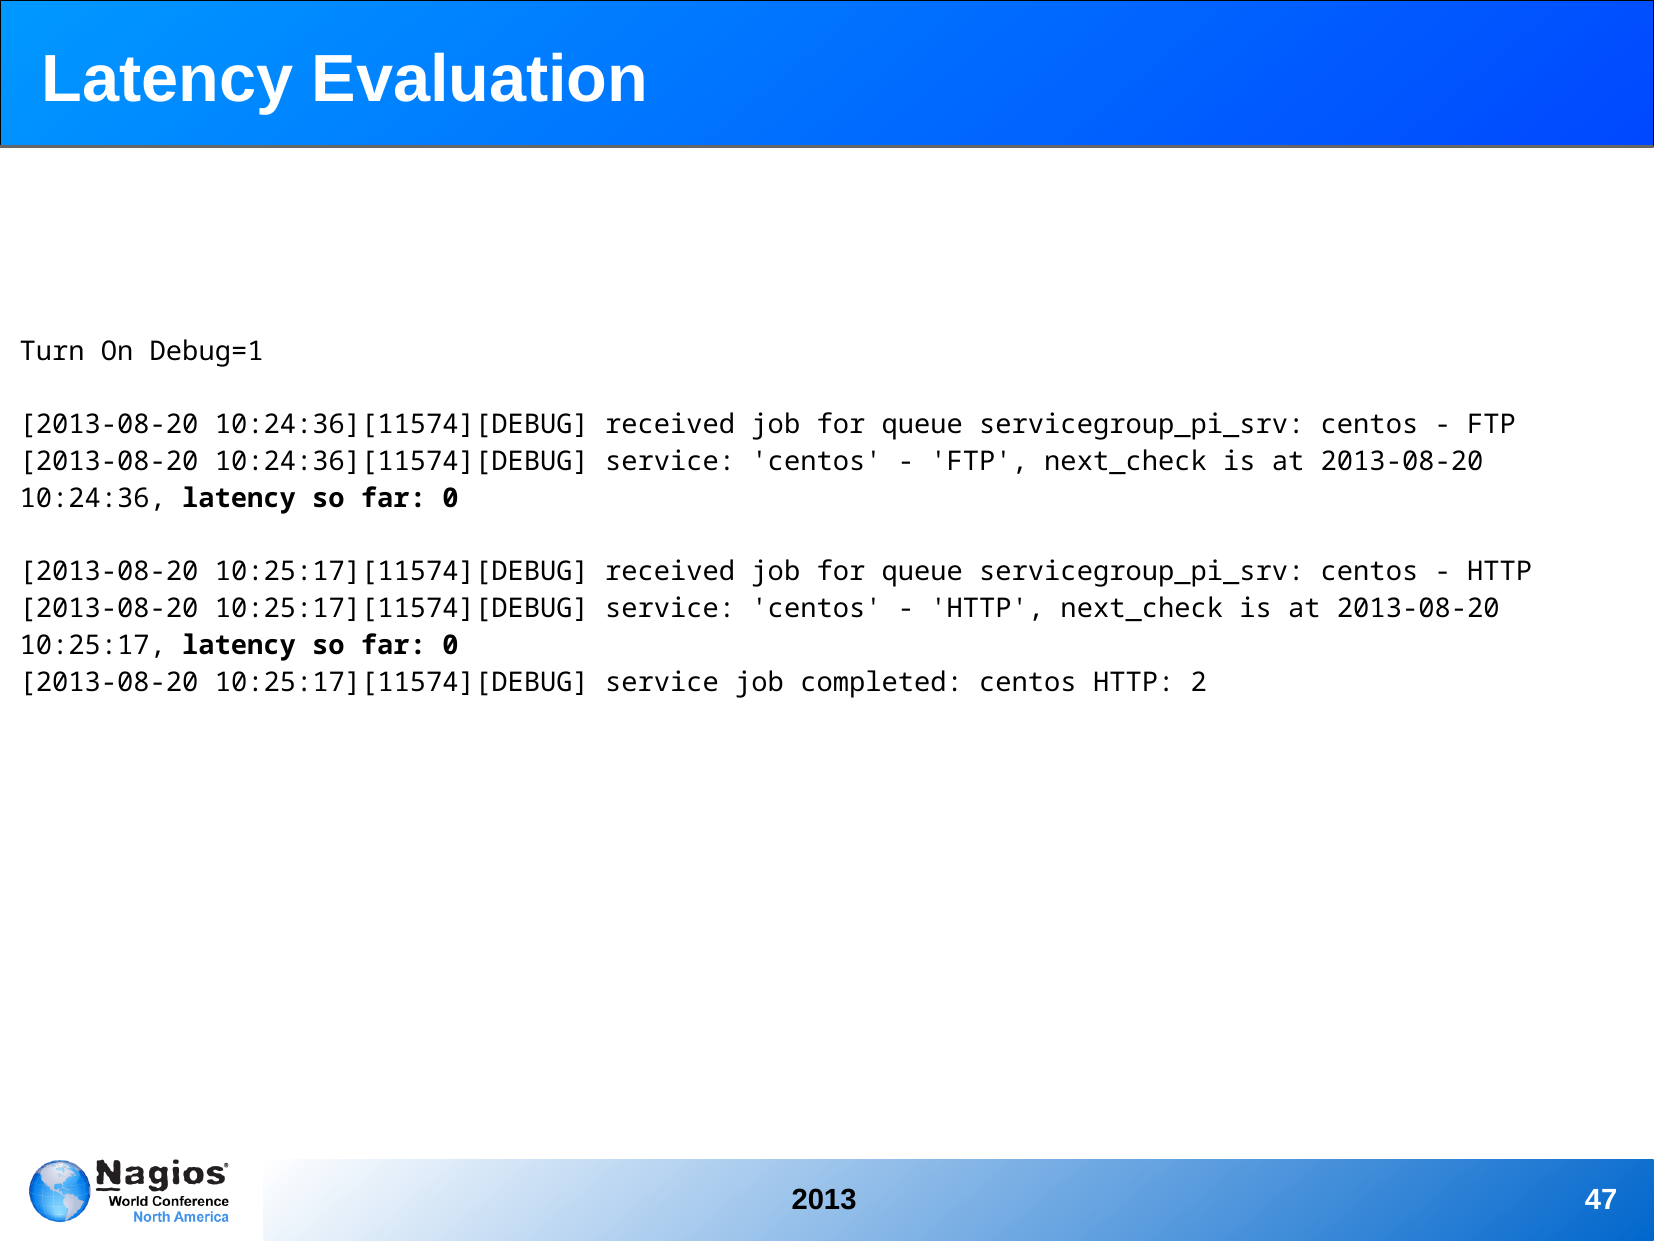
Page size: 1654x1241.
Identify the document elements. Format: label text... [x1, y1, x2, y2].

title Latency Evaluation [41, 29, 1540, 127]
subtitle Turn On Debug=1 [2013-08-20 10:24:36][11574][DEBUG] received job for queue servicegroup_pi_srv: centos - FTP [2013-08-20 10:24:36][11574][DEBUG] service: 'centos' - 'FTP', next_check is at 2013-08-20 10:24:36, latency so far: 0 [2013-08-20 10:25:17][11574][DEBUG] received job for queue servicegroup_pi_srv: centos - HTTP [2013-08-20 10:25:17][11574][DEBUG] service: 'centos' - 'HTTP', next_check is at 2013-08-20 10:25:17, latency so far: 0 [2013-08-20 10:25:17][11574][DEBUG] service job completed: centos HTTP: 2 [19, 260, 1618, 770]
picture [29, 1159, 229, 1235]
